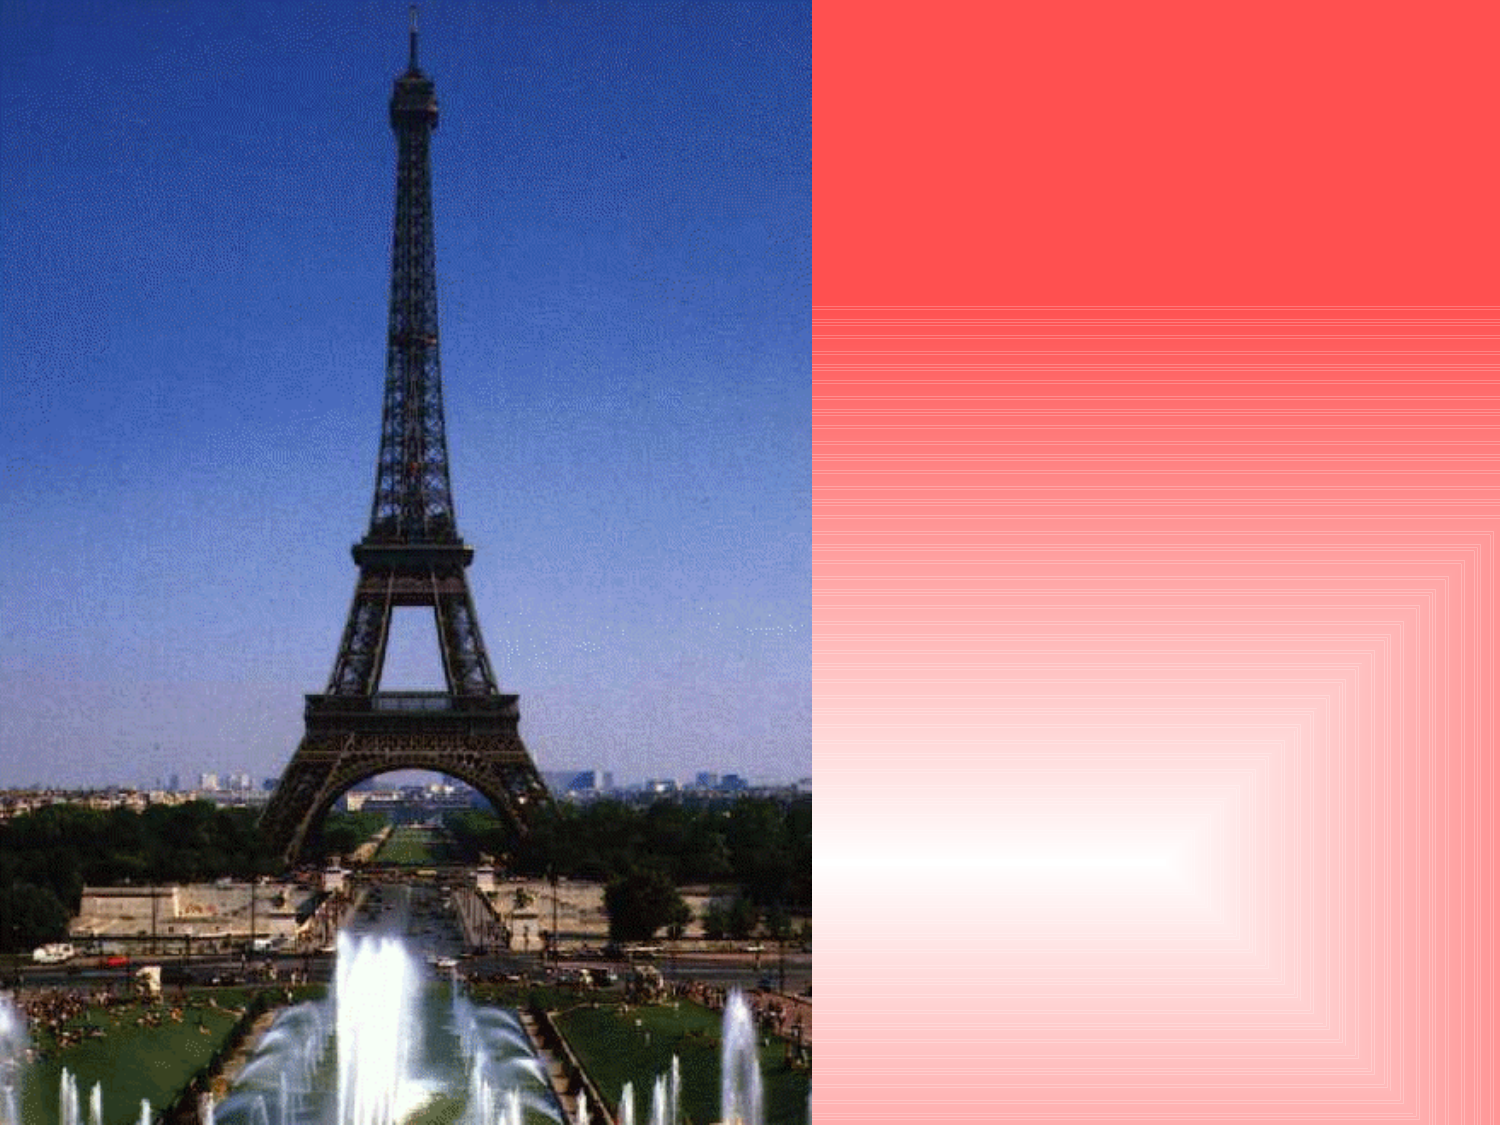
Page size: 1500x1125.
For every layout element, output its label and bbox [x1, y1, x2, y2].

picture [0, 0, 812, 1125]
